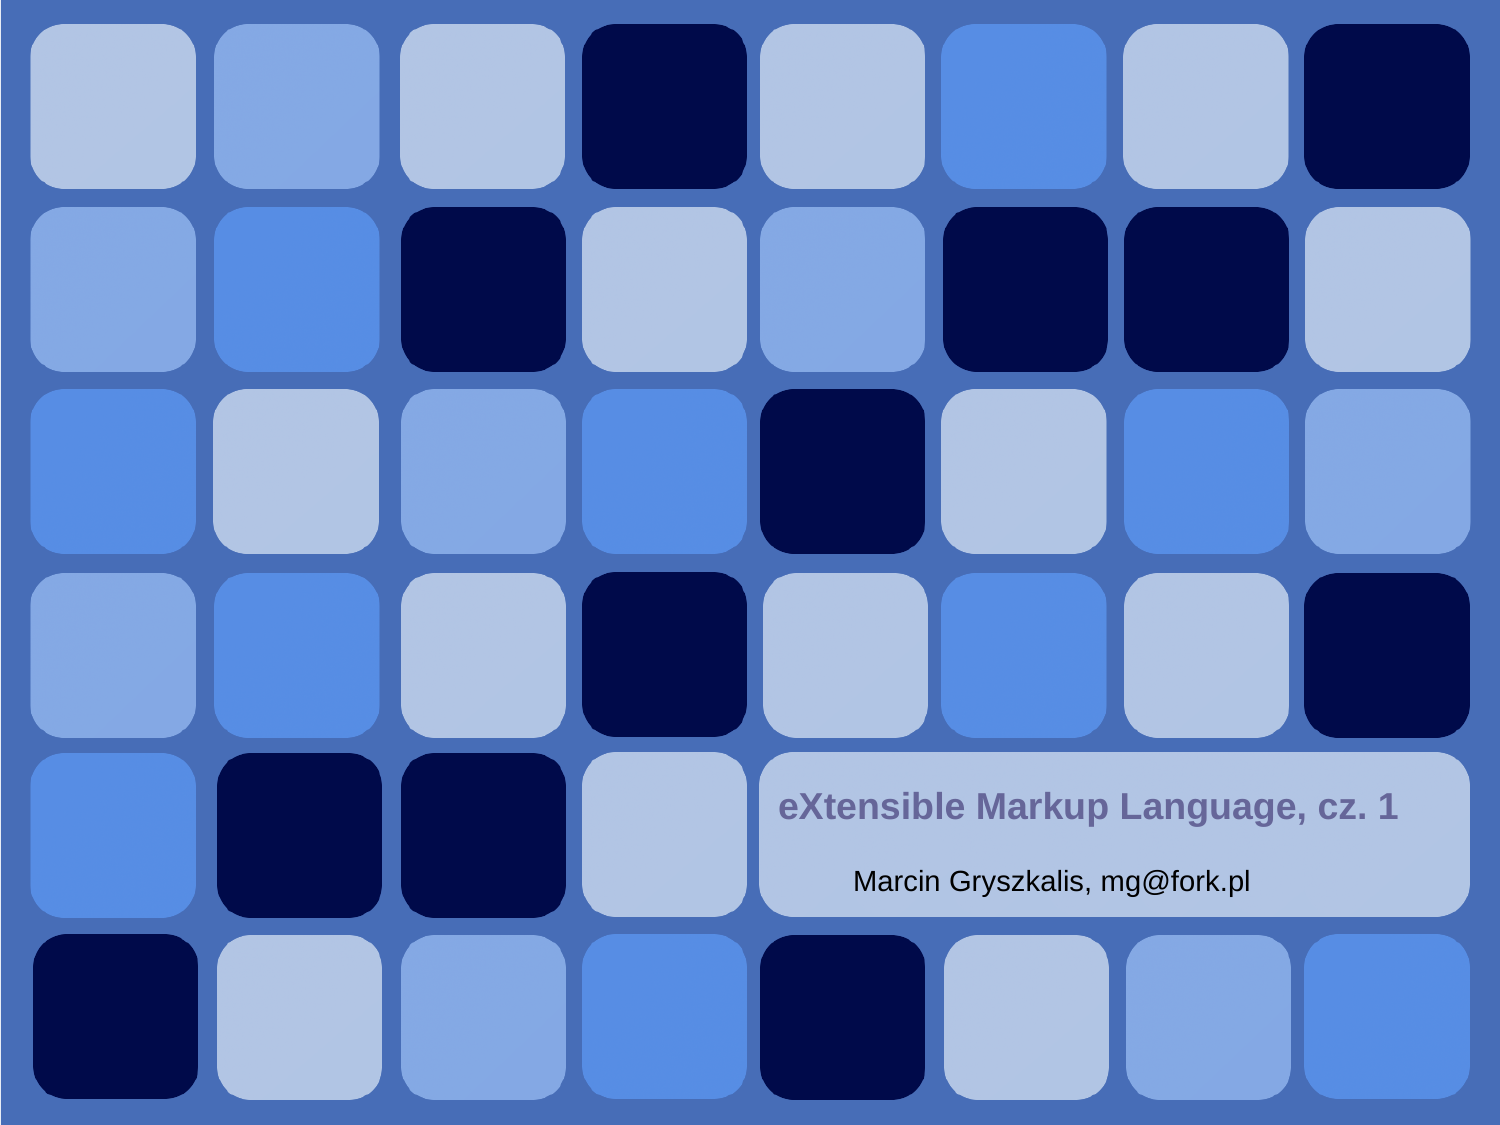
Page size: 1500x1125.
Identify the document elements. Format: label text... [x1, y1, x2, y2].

picture [0, 0, 1500, 1125]
title eXtensible Markup Language, cz. 1 [778, 768, 1463, 845]
subtitle Marcin Gryszkalis, mg@fork.pl [778, 842, 1443, 920]
